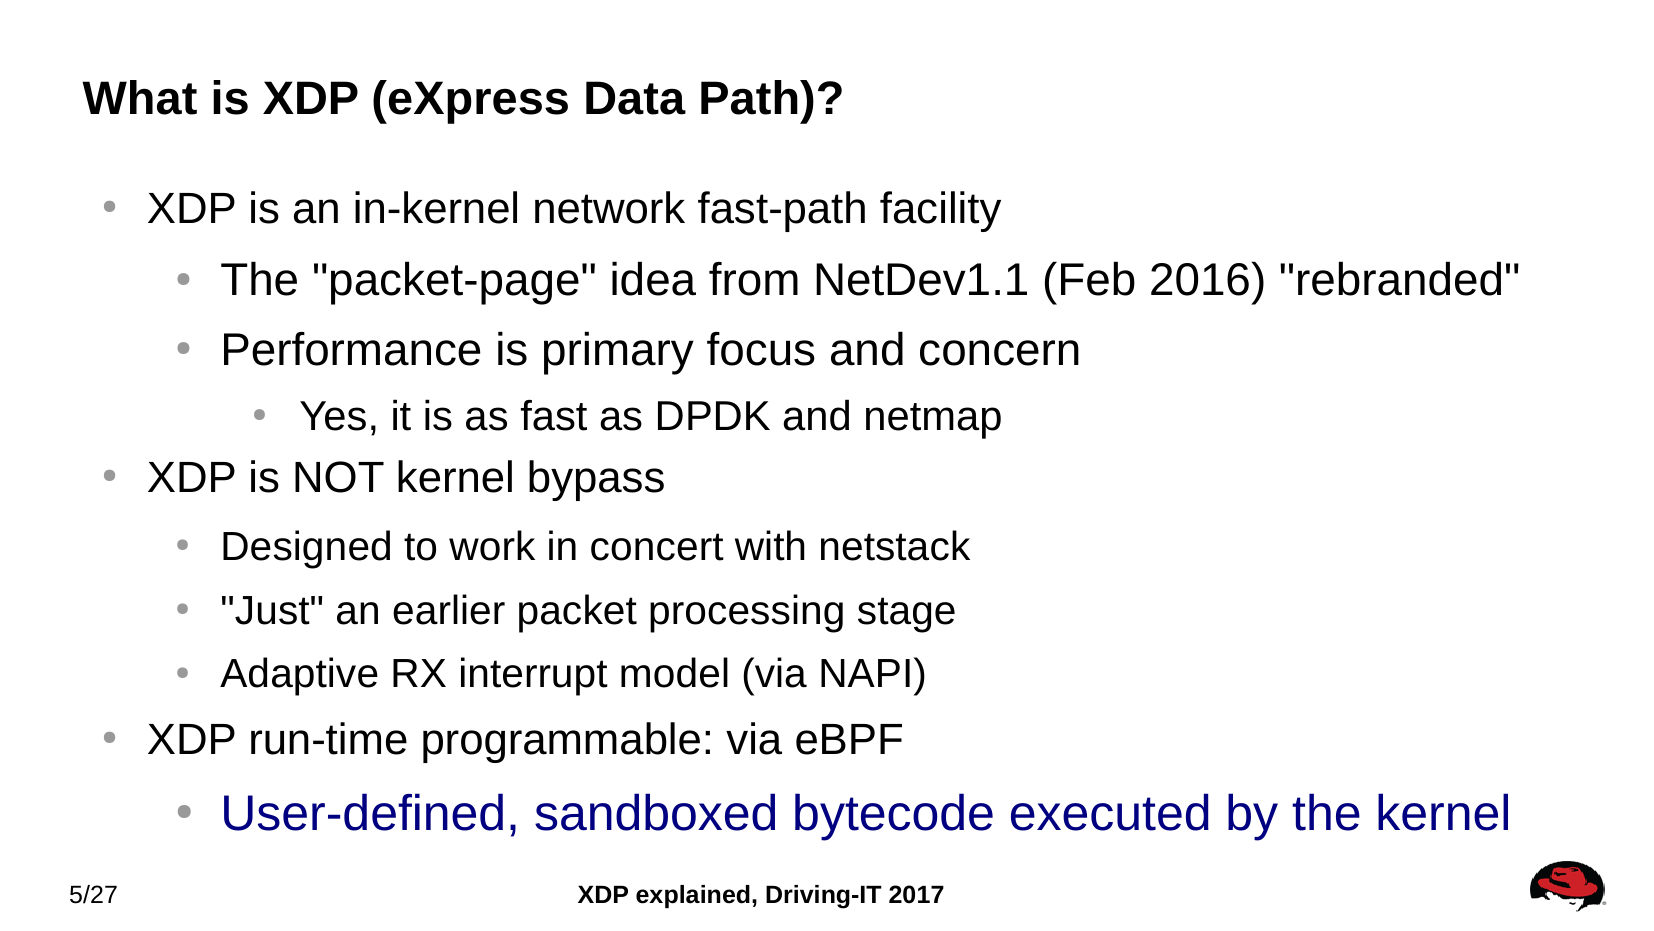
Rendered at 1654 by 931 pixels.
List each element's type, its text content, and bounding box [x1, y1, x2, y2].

list XDP is an in-kernel network fast-path facility The "packet-page" idea from NetDev1.1 (Feb 2016) "rebranded" Performance is primary focus and concern Yes, it is as fast as DPDK and netmap XDP is NOT kernel bypass Designed to work in concert with netstack "Just" an earlier packet processing stage Adaptive RX interrupt model (via NAPI) XDP run-time programmable: via eBPF User-defined, sandboxed bytecode executed by the kernel [86, 183, 1575, 842]
picture [1529, 859, 1613, 918]
title What is XDP (eXpress Data Path)? [82, 28, 1571, 169]
